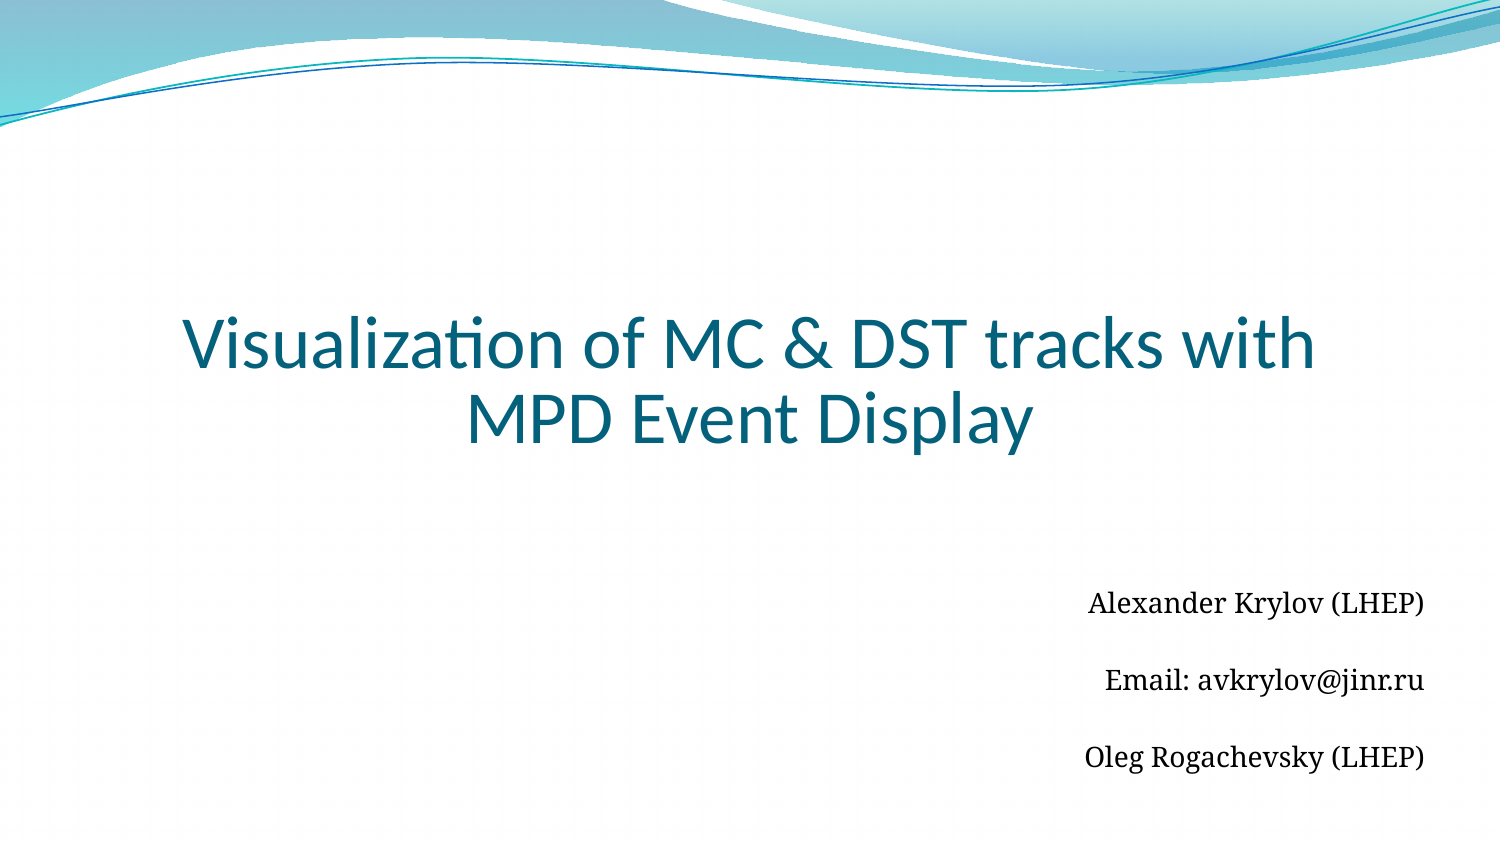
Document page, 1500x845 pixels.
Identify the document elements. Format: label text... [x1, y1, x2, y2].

title Alexander Krylov (LHEP)​ Email: avkrylov@jinr.ru​ Oleg Rogachevsky (LHEP) [75, 598, 1426, 761]
subtitle Visualization of MC & DST tracks with MPD Event Display [150, 262, 1351, 513]
